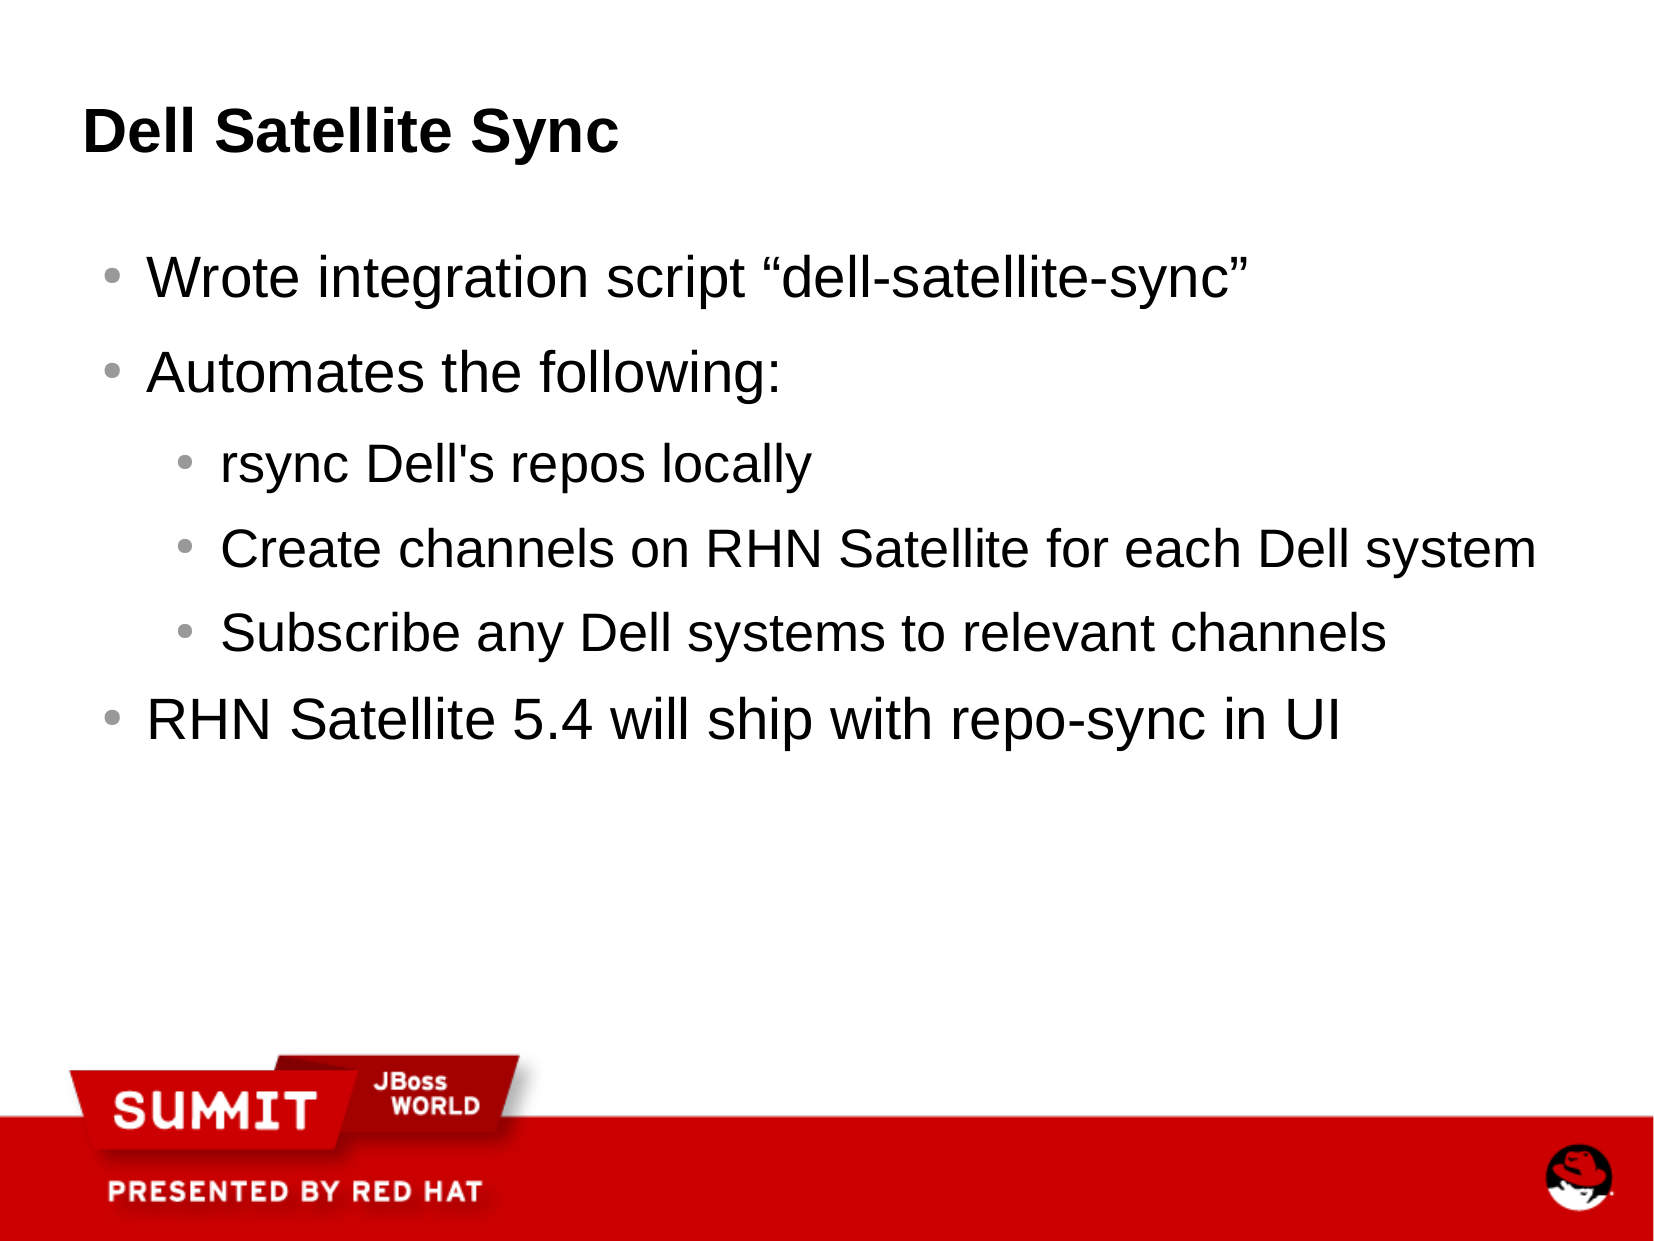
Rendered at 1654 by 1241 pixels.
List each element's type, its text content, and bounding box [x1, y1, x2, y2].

title Dell Satellite Sync [82, 37, 1571, 226]
list Wrote integration script “dell-satellite-sync” Automates the following: rsync Dell's repos locally Create channels on RHN Satellite for each Dell system Subscribe any Dell systems to relevant channels RHN Satellite 5.4 will ship with repo-sync in UI [86, 244, 1576, 1039]
picture [0, 1043, 1654, 1241]
